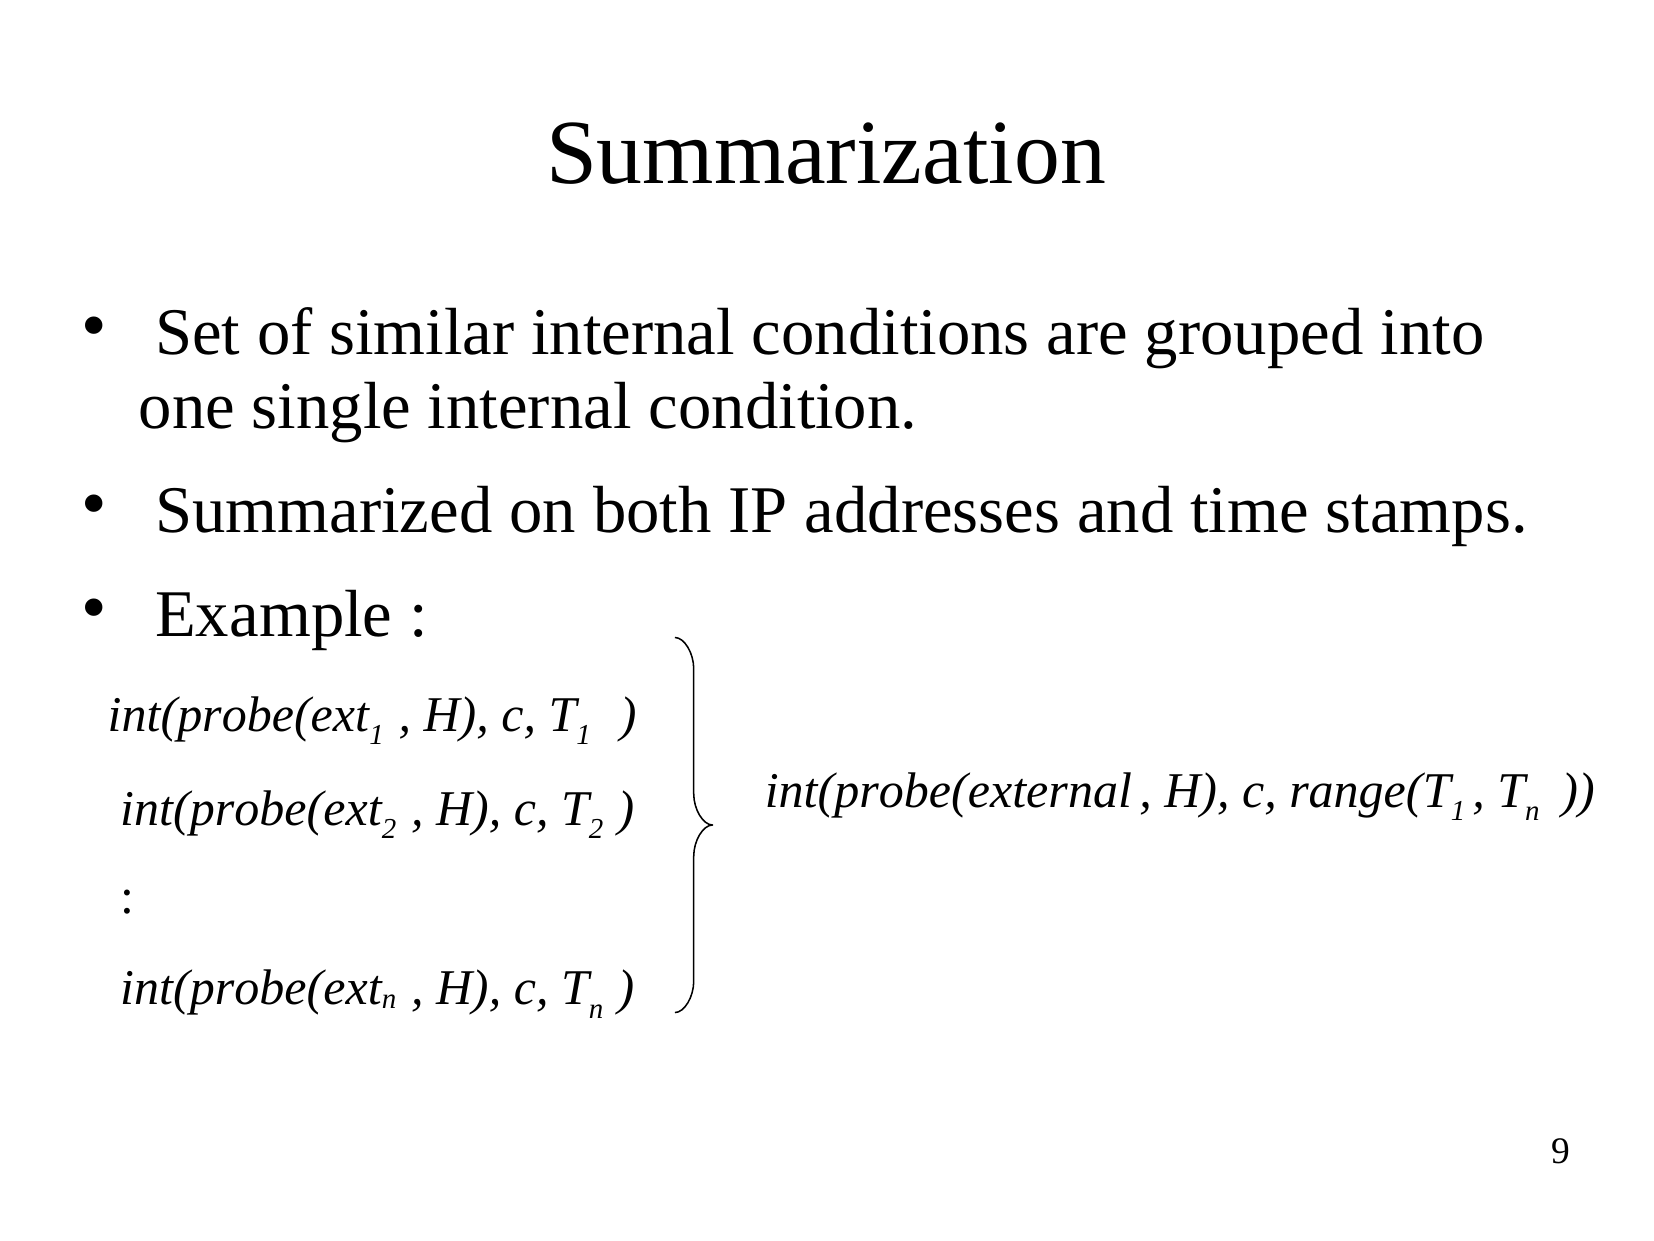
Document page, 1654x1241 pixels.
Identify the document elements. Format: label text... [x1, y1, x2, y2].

list Set of similar internal conditions are grouped into one single internal condition. Summarized on both IP addresses and time stamps. Example : int(probe(ext1 , H), c, T1 ) int(probe(ext2 , H), c, T2 ) : int(probe(extn , H), c, Tn ) [82, 290, 1571, 1109]
text_box int(probe(external , H), c, range(T1 , Tn )) [749, 749, 1613, 830]
title Summarization [82, 56, 1571, 249]
